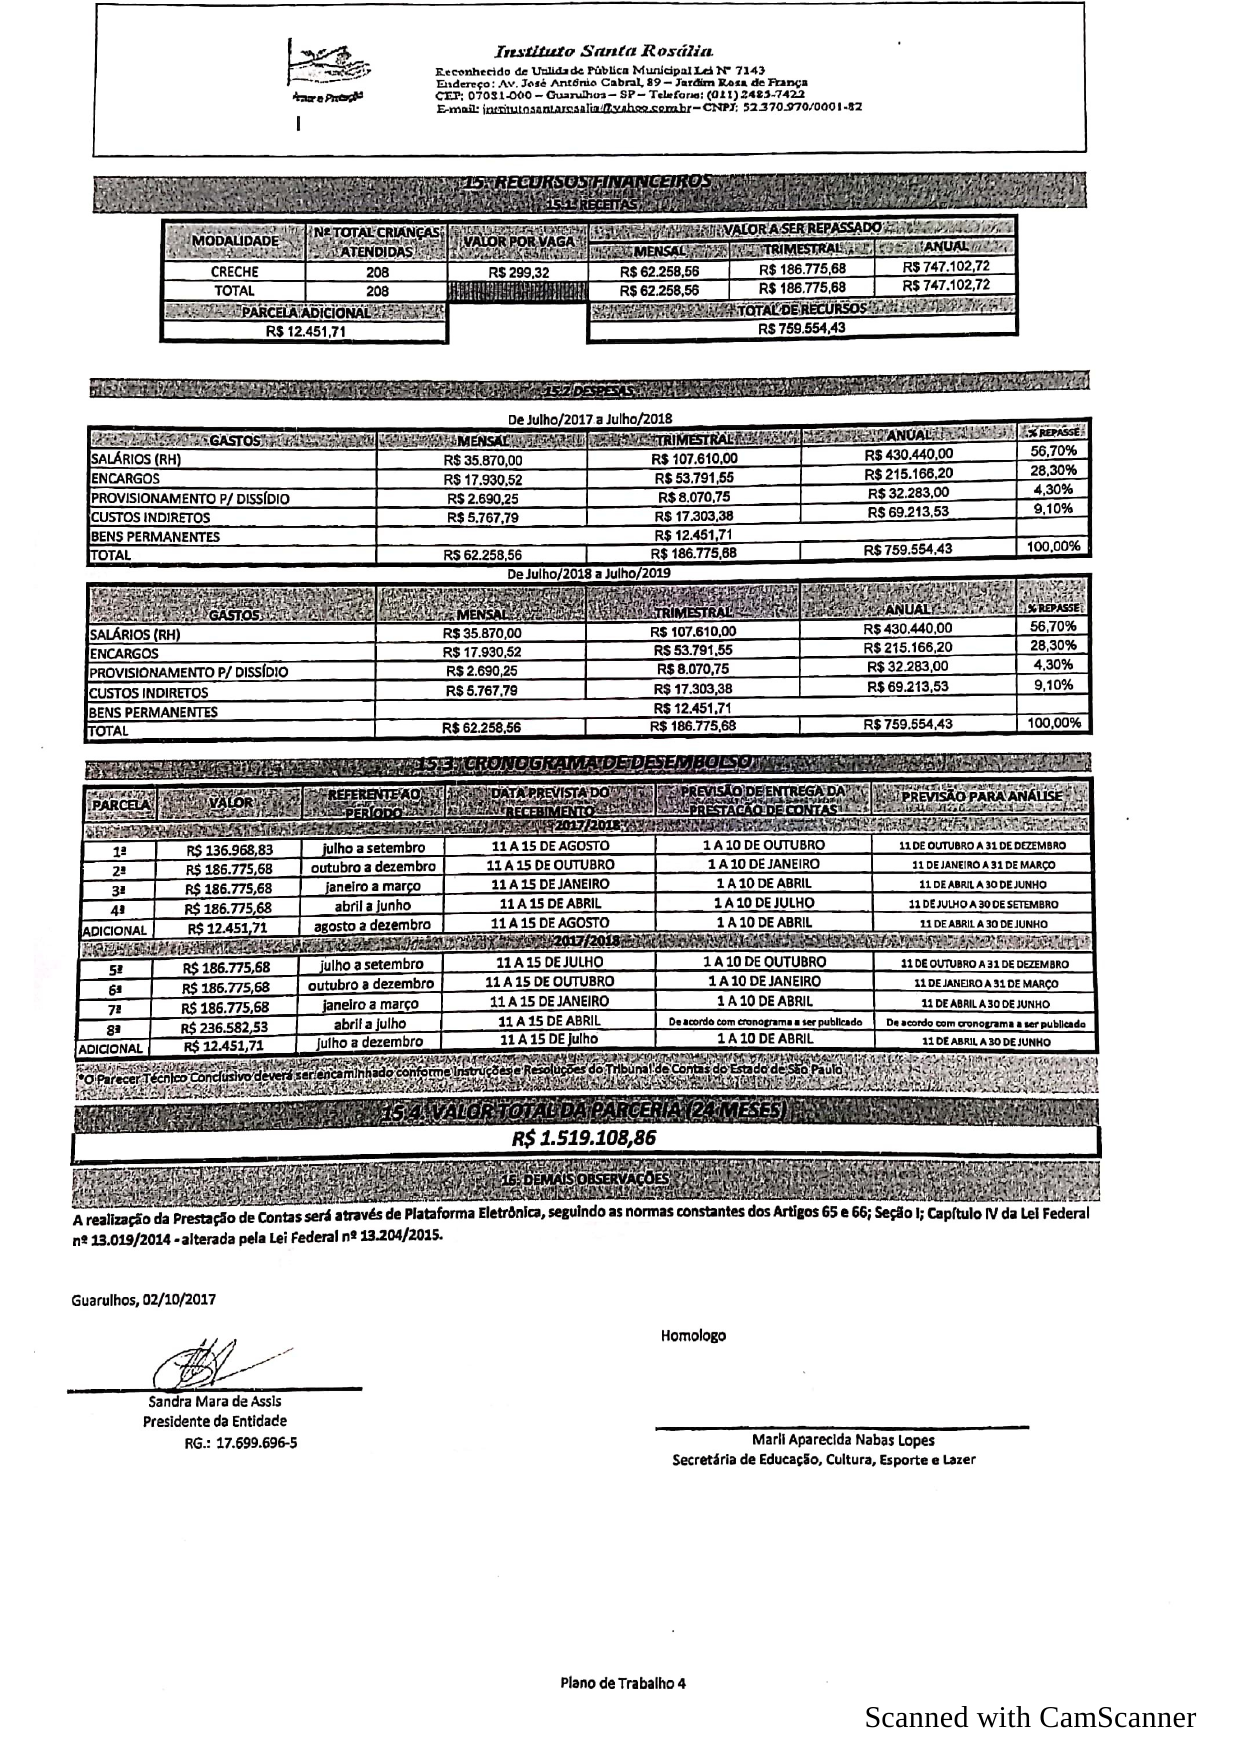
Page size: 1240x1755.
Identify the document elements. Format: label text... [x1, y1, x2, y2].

text_box Scanned with CamScanner [862, 1700, 1200, 1737]
text_box [34, 0, 1206, 1702]
